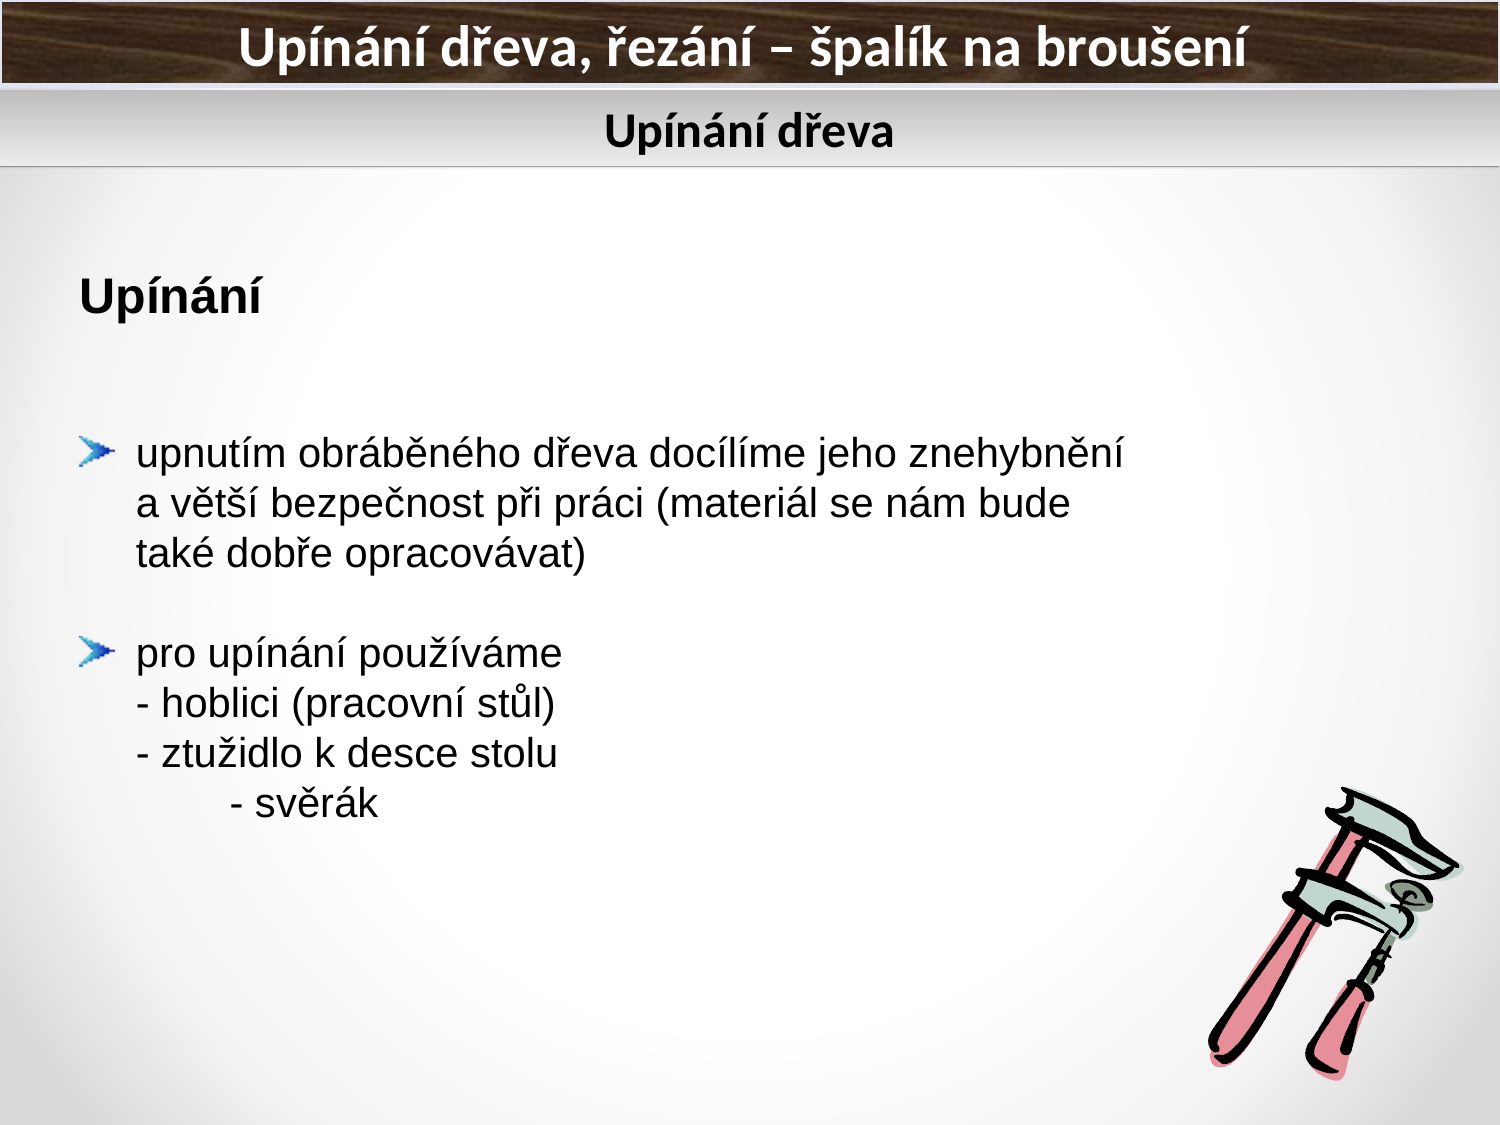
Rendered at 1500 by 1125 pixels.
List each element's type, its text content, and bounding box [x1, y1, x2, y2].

picture [0, 166, 1500, 1125]
text_box Upínání dřeva, řezání – špalík na broušení [0, 0, 1500, 86]
picture [0, 86, 1500, 90]
text_box upnutím obráběného dřeva docílíme jeho znehybnění a větší bezpečnost při práci (materiál se nám bude také dobře opracovávat) pro upínání používáme - hoblici (pracovní stůl) - ztužidlo k desce stolu - svěrák [64, 418, 1164, 834]
text_box Upínání [64, 255, 1436, 331]
text_box Upínání dřeva [0, 90, 1500, 166]
